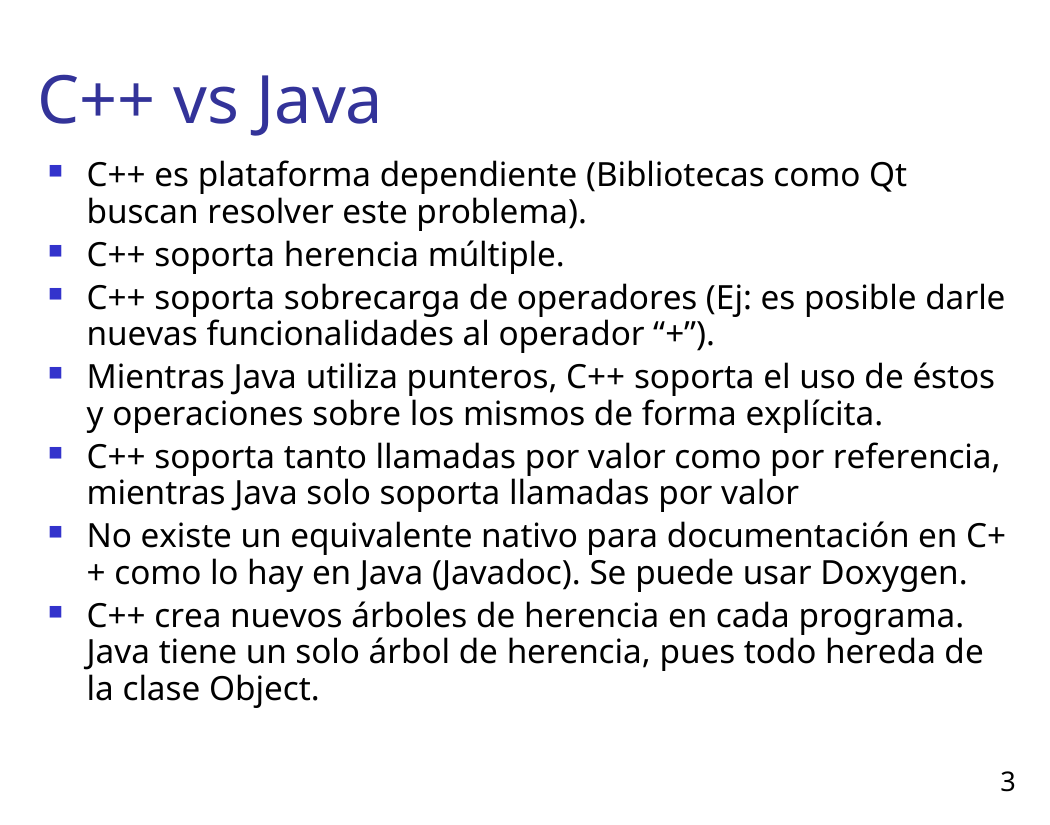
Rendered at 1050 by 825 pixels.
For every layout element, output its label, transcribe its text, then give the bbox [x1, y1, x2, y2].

text_box C++ es plataforma dependiente (Bibliotecas como Qt buscan resolver este problema). C++ soporta herencia múltiple. C++ soporta sobrecarga de operadores (Ej: es posible darle nuevas funcionalidades al operador “+”). Mientras Java utiliza punteros, C++ soporta el uso de éstos y operaciones sobre los mismos de forma explícita. C++ soporta tanto llamadas por valor como por referencia, mientras Java solo soporta llamadas por valor No existe un equivalente nativo para documentación en C++ como lo hay en Java (Javadoc). Se puede usar Doxygen. C++ crea nuevos árboles de herencia en cada programa. Java tiene un solo árbol de herencia, pues todo hereda de la clase Object. [37, 150, 1023, 739]
title C++ vs Java [37, 37, 1026, 147]
